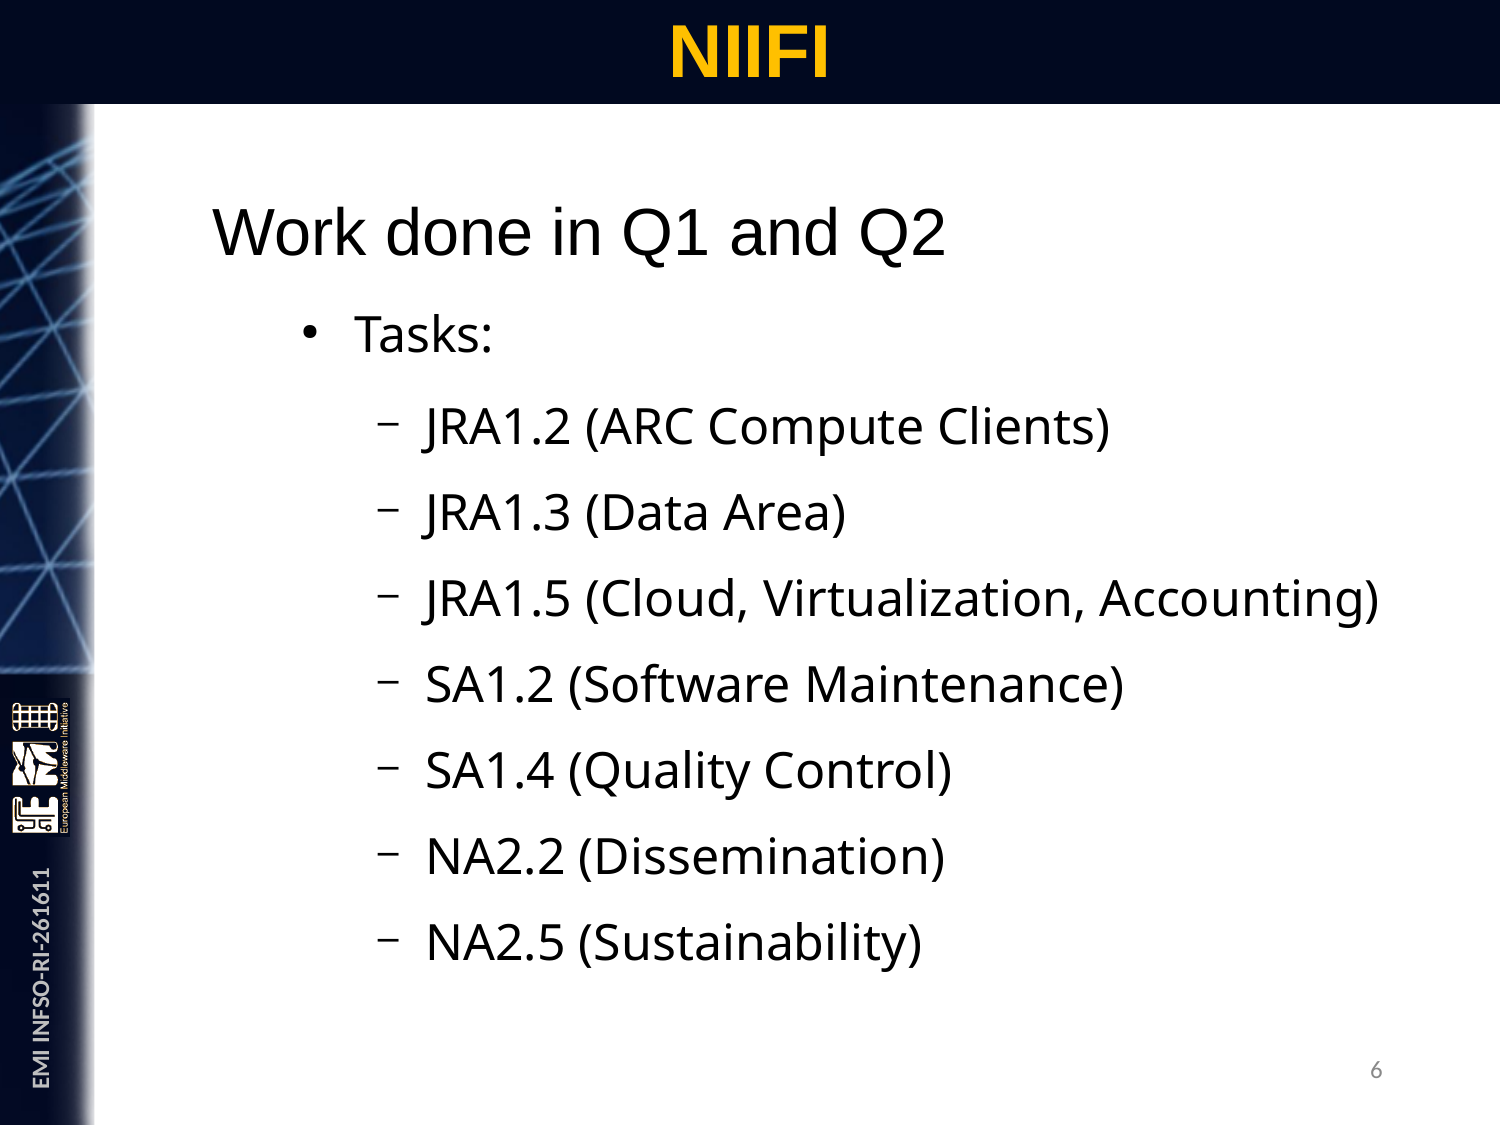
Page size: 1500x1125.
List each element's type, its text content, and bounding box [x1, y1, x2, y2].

title NIIFI [0, 0, 1500, 104]
list Work done in Q1 and Q2 Tasks: JRA1.2 (ARC Compute Clients) JRA1.3 (Data Area) JRA1.5 (Cloud, Virtualization, Accounting) SA1.2 (Software Maintenance) SA1.4 (Quality Control) NA2.2 (Dissemination) NA2.5 (Sustainability) [197, 187, 1426, 1005]
text_box <szám> [1354, 1042, 1424, 1103]
picture [0, 104, 105, 1125]
